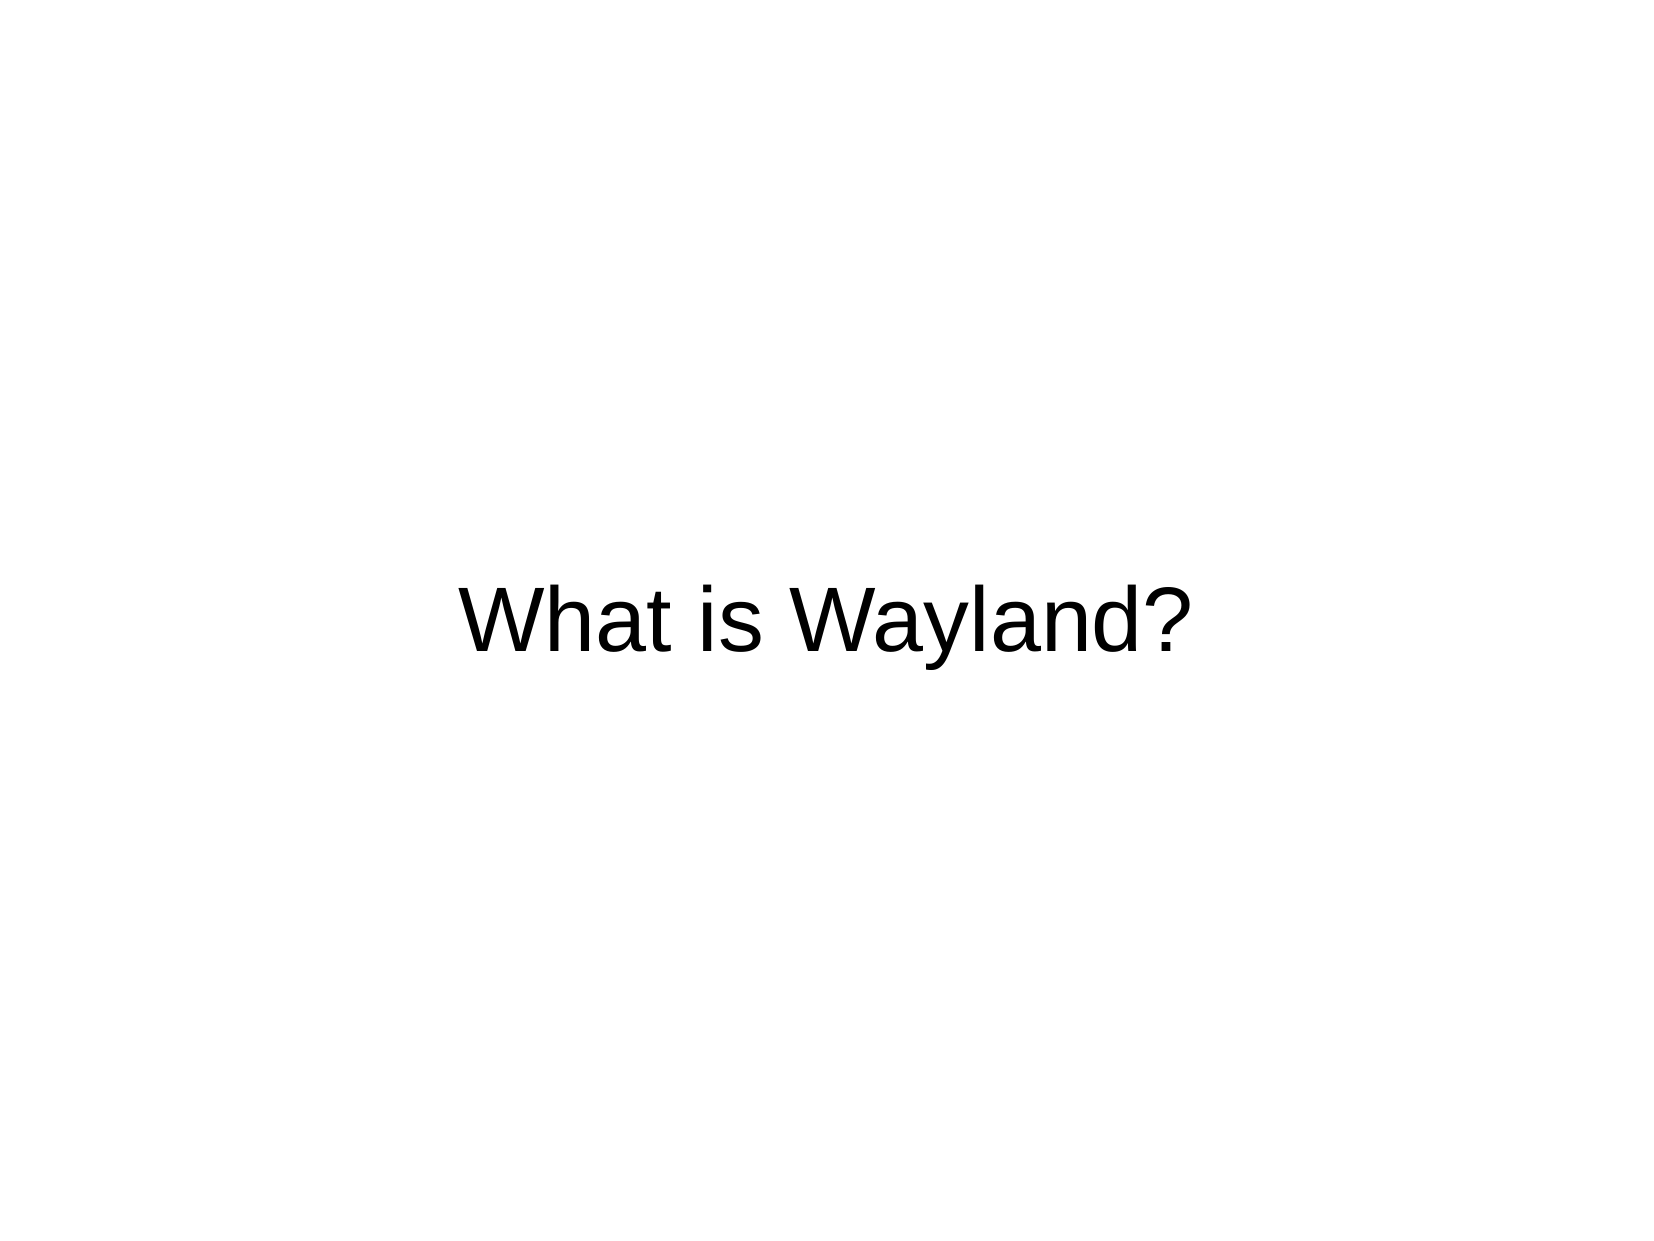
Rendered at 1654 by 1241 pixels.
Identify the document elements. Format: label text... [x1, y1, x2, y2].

title What is Wayland? [82, 516, 1571, 724]
